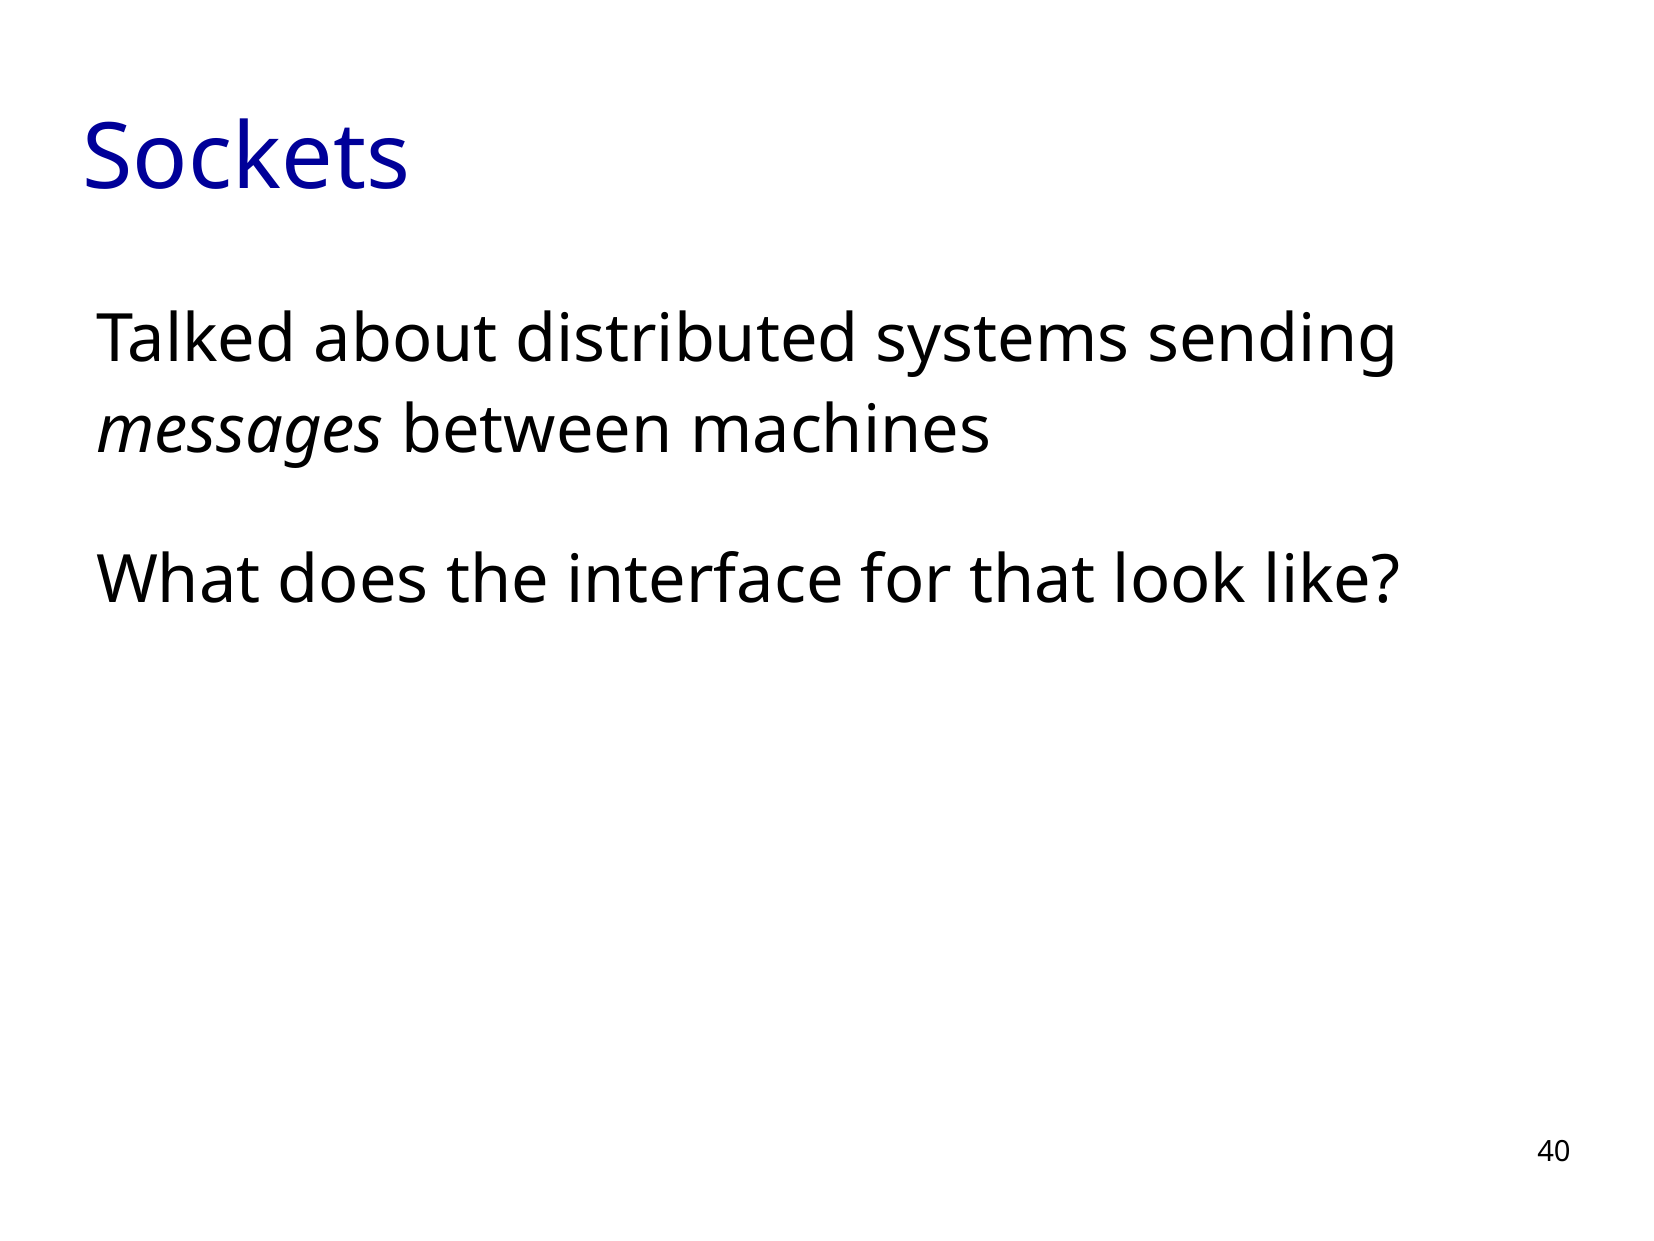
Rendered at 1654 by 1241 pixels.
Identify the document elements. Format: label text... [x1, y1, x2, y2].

list Talked about distributed systems sending messages between machines What does the interface for that look like? [60, 290, 1571, 1096]
title Sockets [82, 49, 1571, 257]
